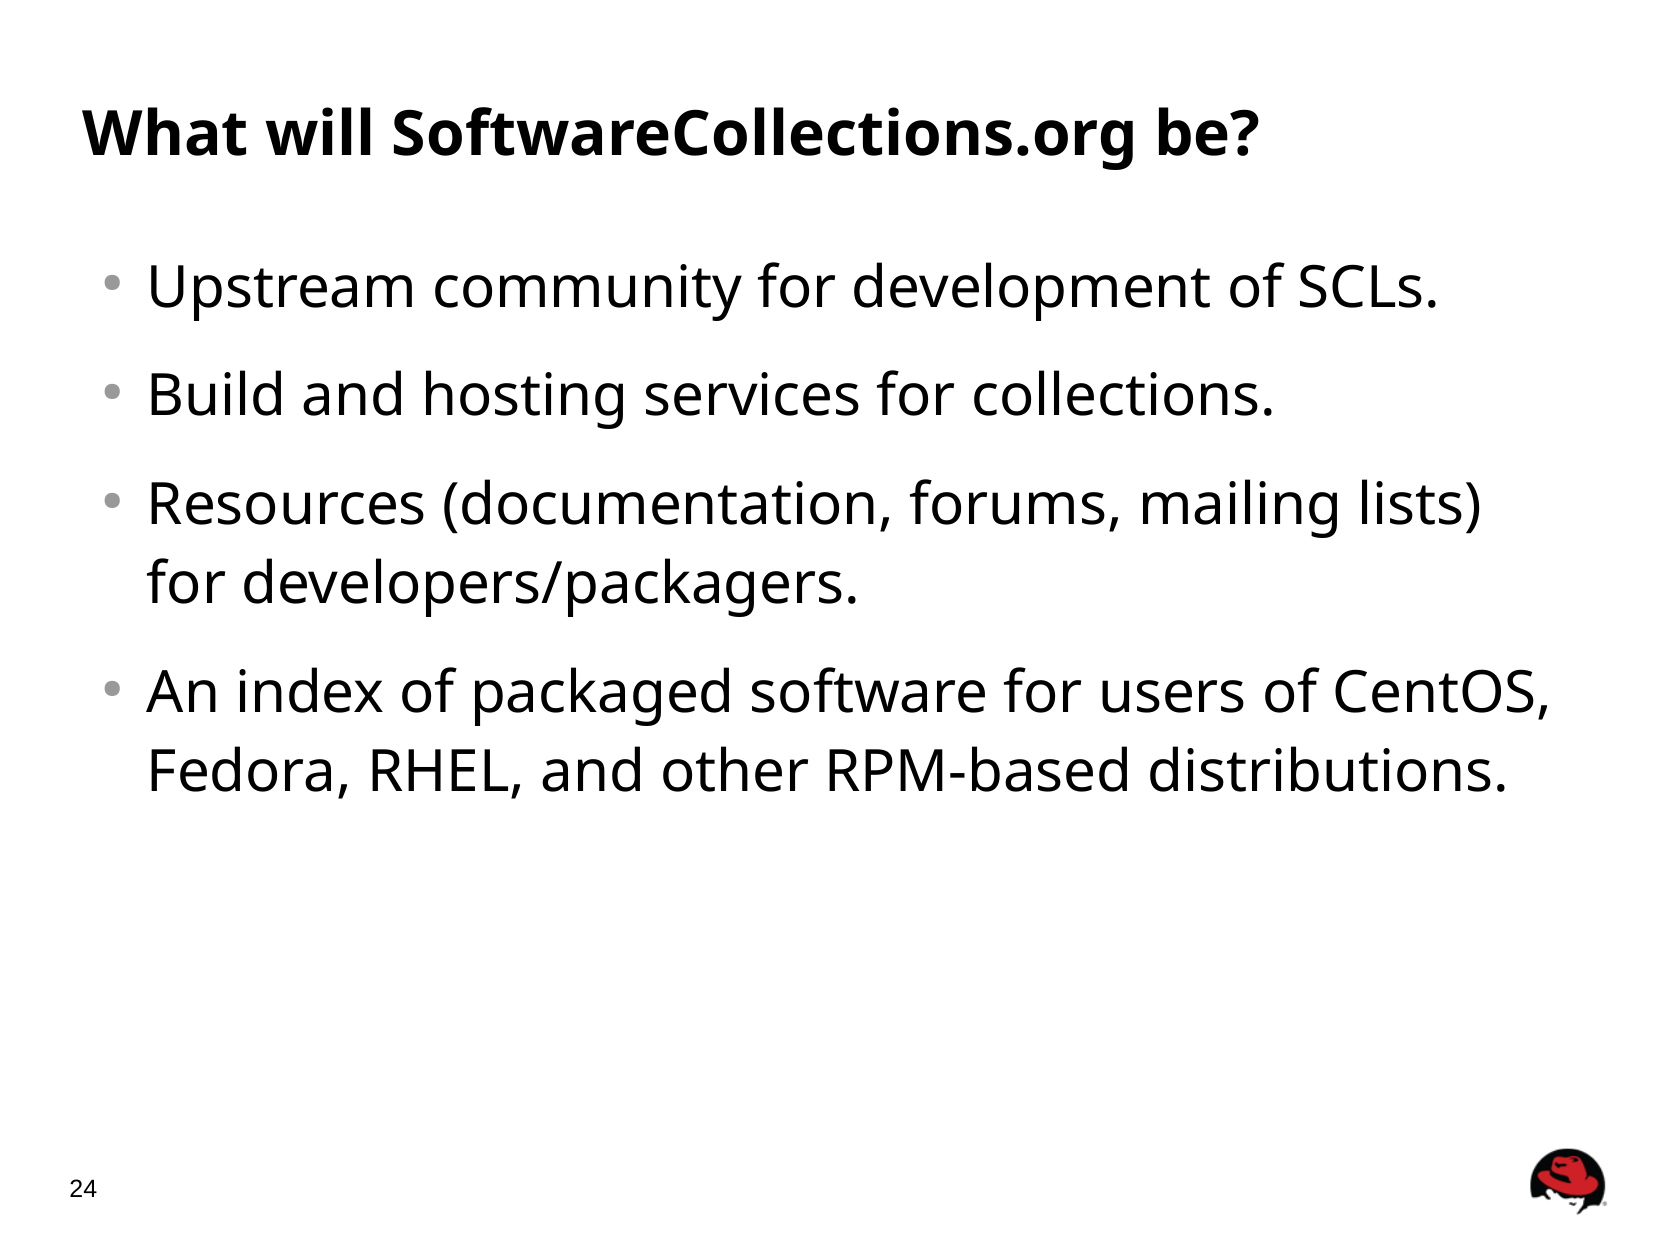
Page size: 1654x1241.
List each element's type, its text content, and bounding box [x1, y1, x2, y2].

title What will SoftwareCollections.org be? [82, 37, 1571, 226]
list Upstream community for development of SCLs. Build and hosting services for collections. Resources (documentation, forums, mailing lists) for developers/packagers. An index of packaged software for users of CentOS, Fedora, RHEL, and other RPM-based distributions. [86, 244, 1576, 1039]
picture [1529, 1146, 1613, 1224]
